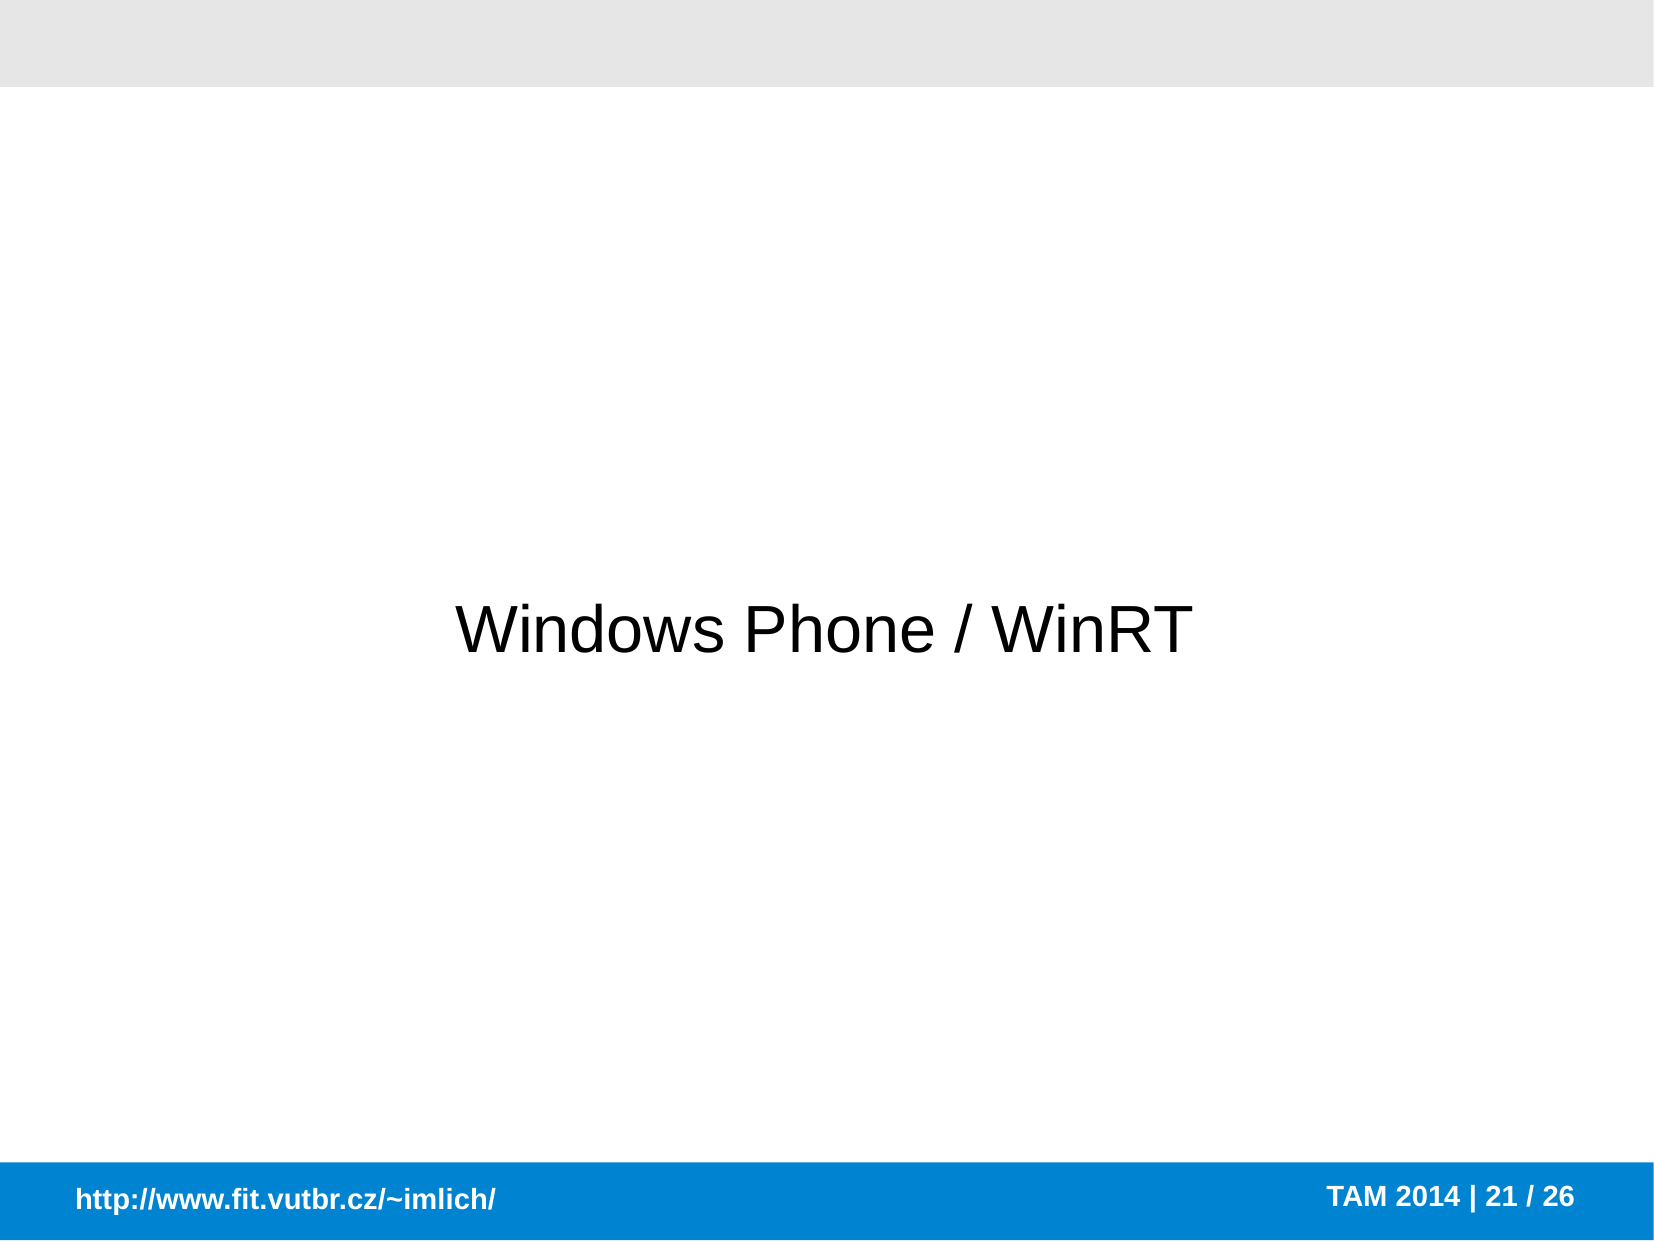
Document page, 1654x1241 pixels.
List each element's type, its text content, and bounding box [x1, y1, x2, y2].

subtitle Windows Phone / WinRT [37, 95, 1613, 1163]
